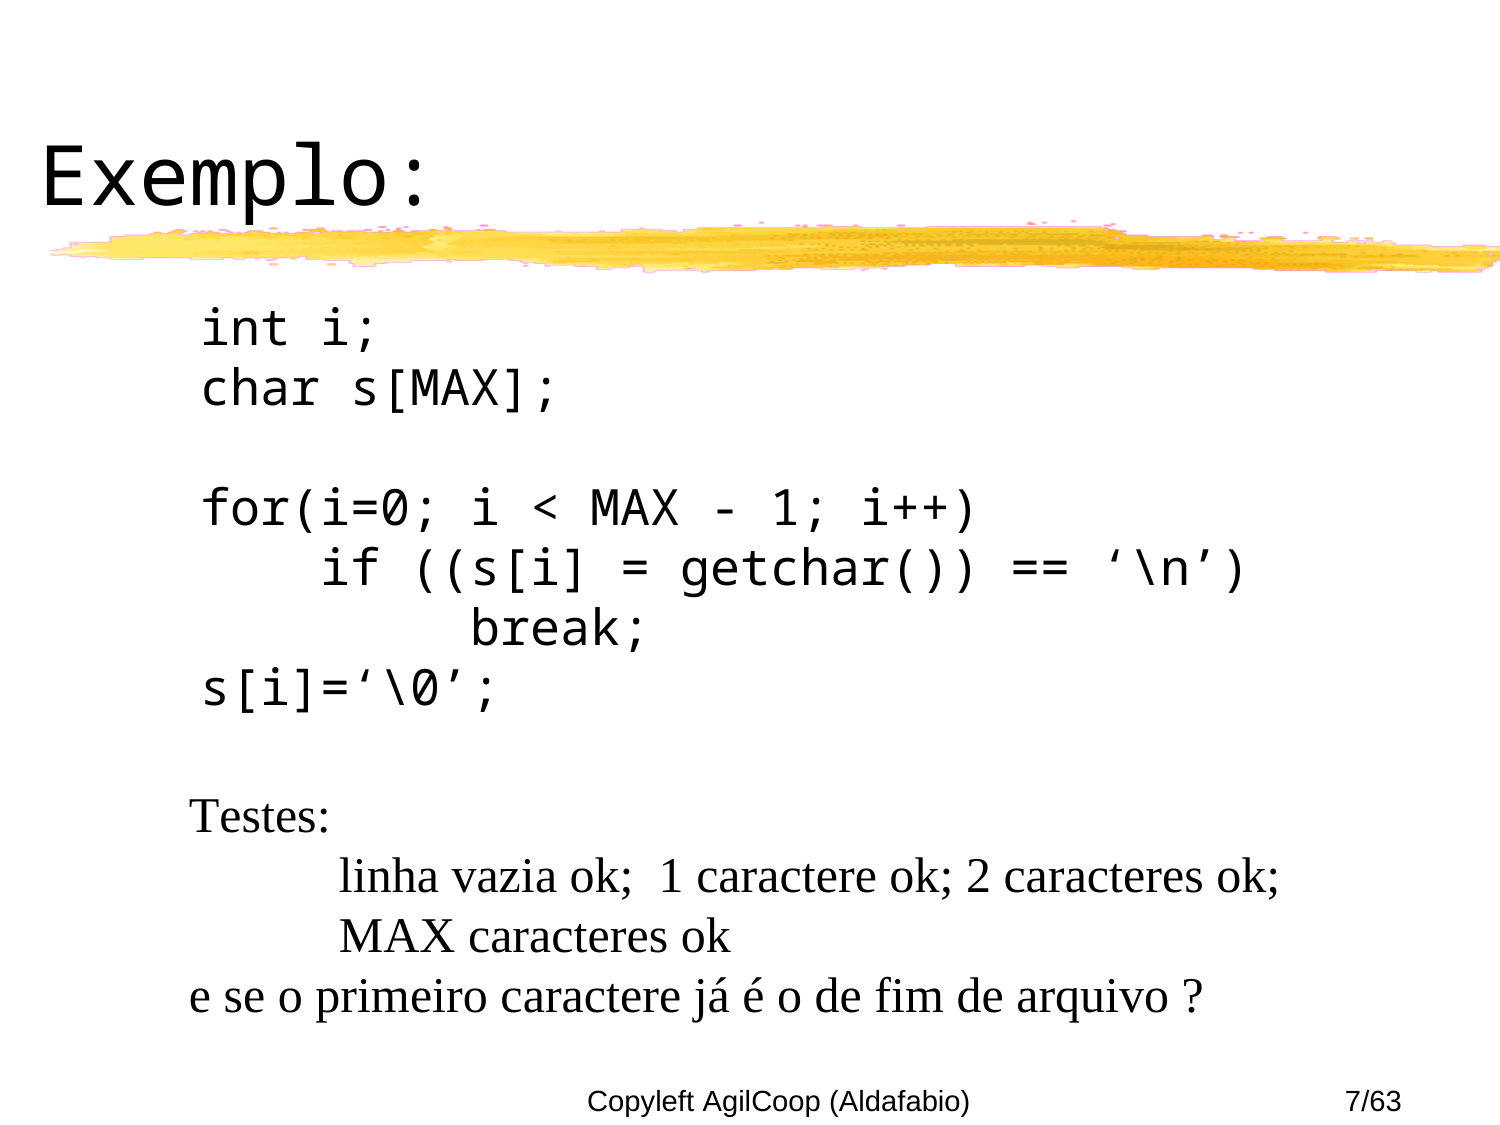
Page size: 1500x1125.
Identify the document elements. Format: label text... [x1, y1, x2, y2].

picture [50, 215, 1500, 284]
title Exemplo: [24, 74, 1488, 238]
text_box Testes: linha vazia ok; 1 caractere ok; 2 caracteres ok; MAX caracteres ok e se o primeiro caractere já é o de fim de arquivo ? [174, 774, 1296, 1031]
text_box int i; char s[MAX]; for(i=0; i < MAX - 1; i++) if ((s[i] = getchar()) == ‘\n’) break; s[i]=‘\0’; [185, 287, 1266, 723]
